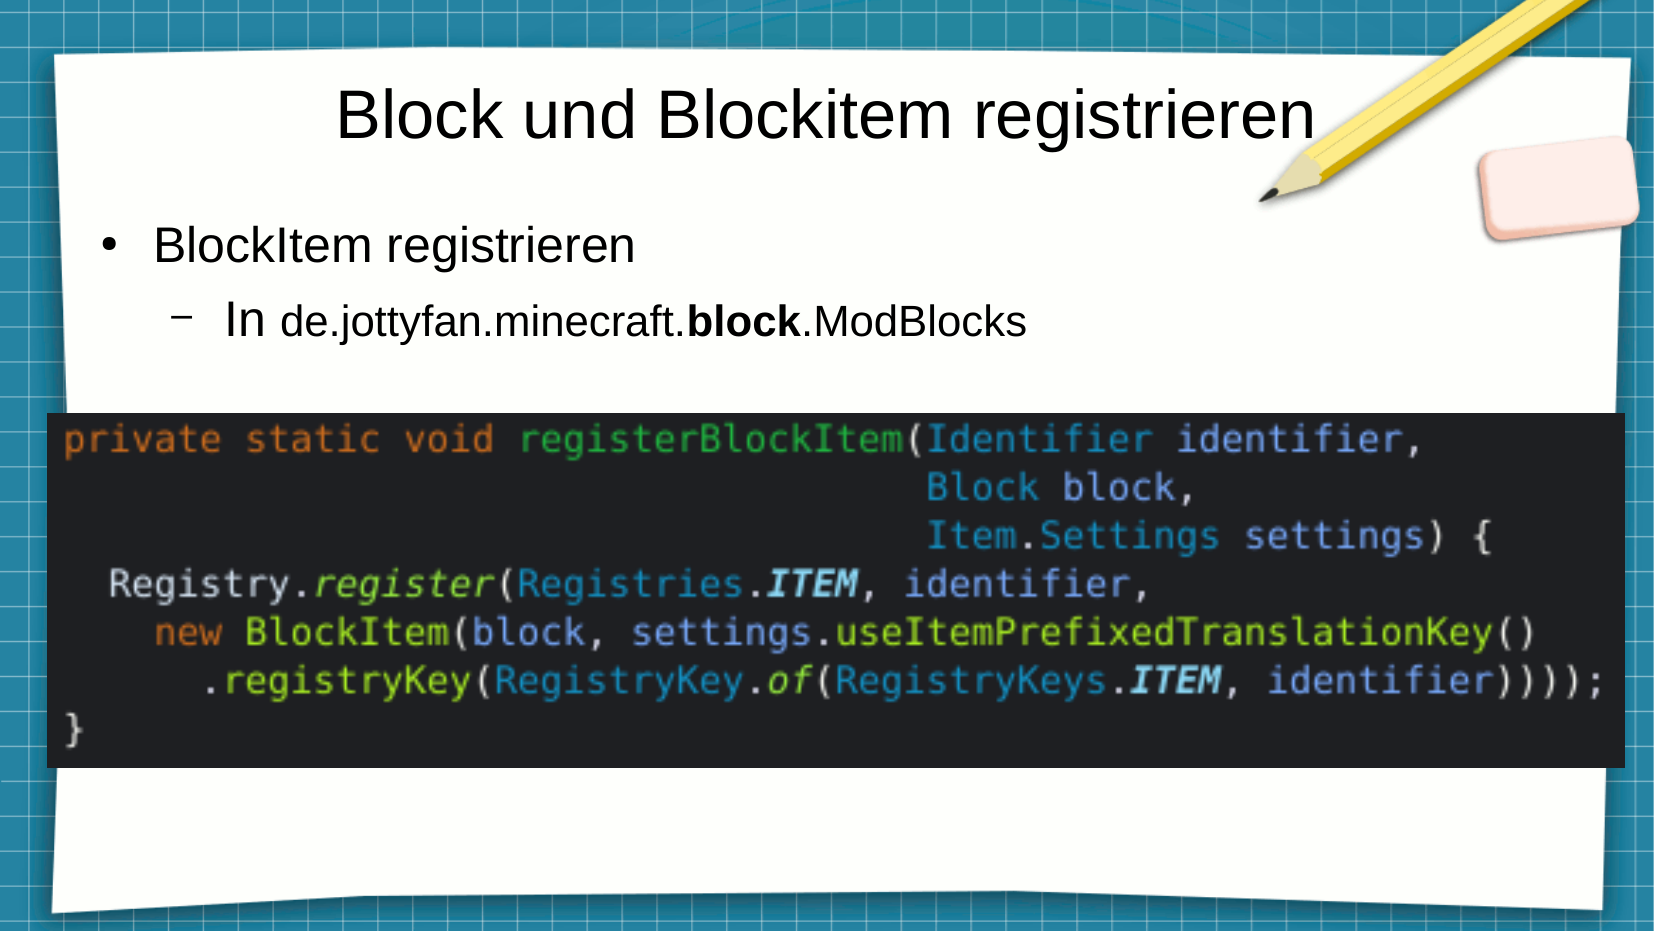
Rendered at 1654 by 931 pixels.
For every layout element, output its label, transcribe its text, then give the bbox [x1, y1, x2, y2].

picture [0, 0, 1654, 931]
list BlockItem registrieren In de.jottyfan.minecraft.block.ModBlocks [82, 217, 1571, 384]
title Block und Blockitem registrieren [82, 37, 1571, 193]
